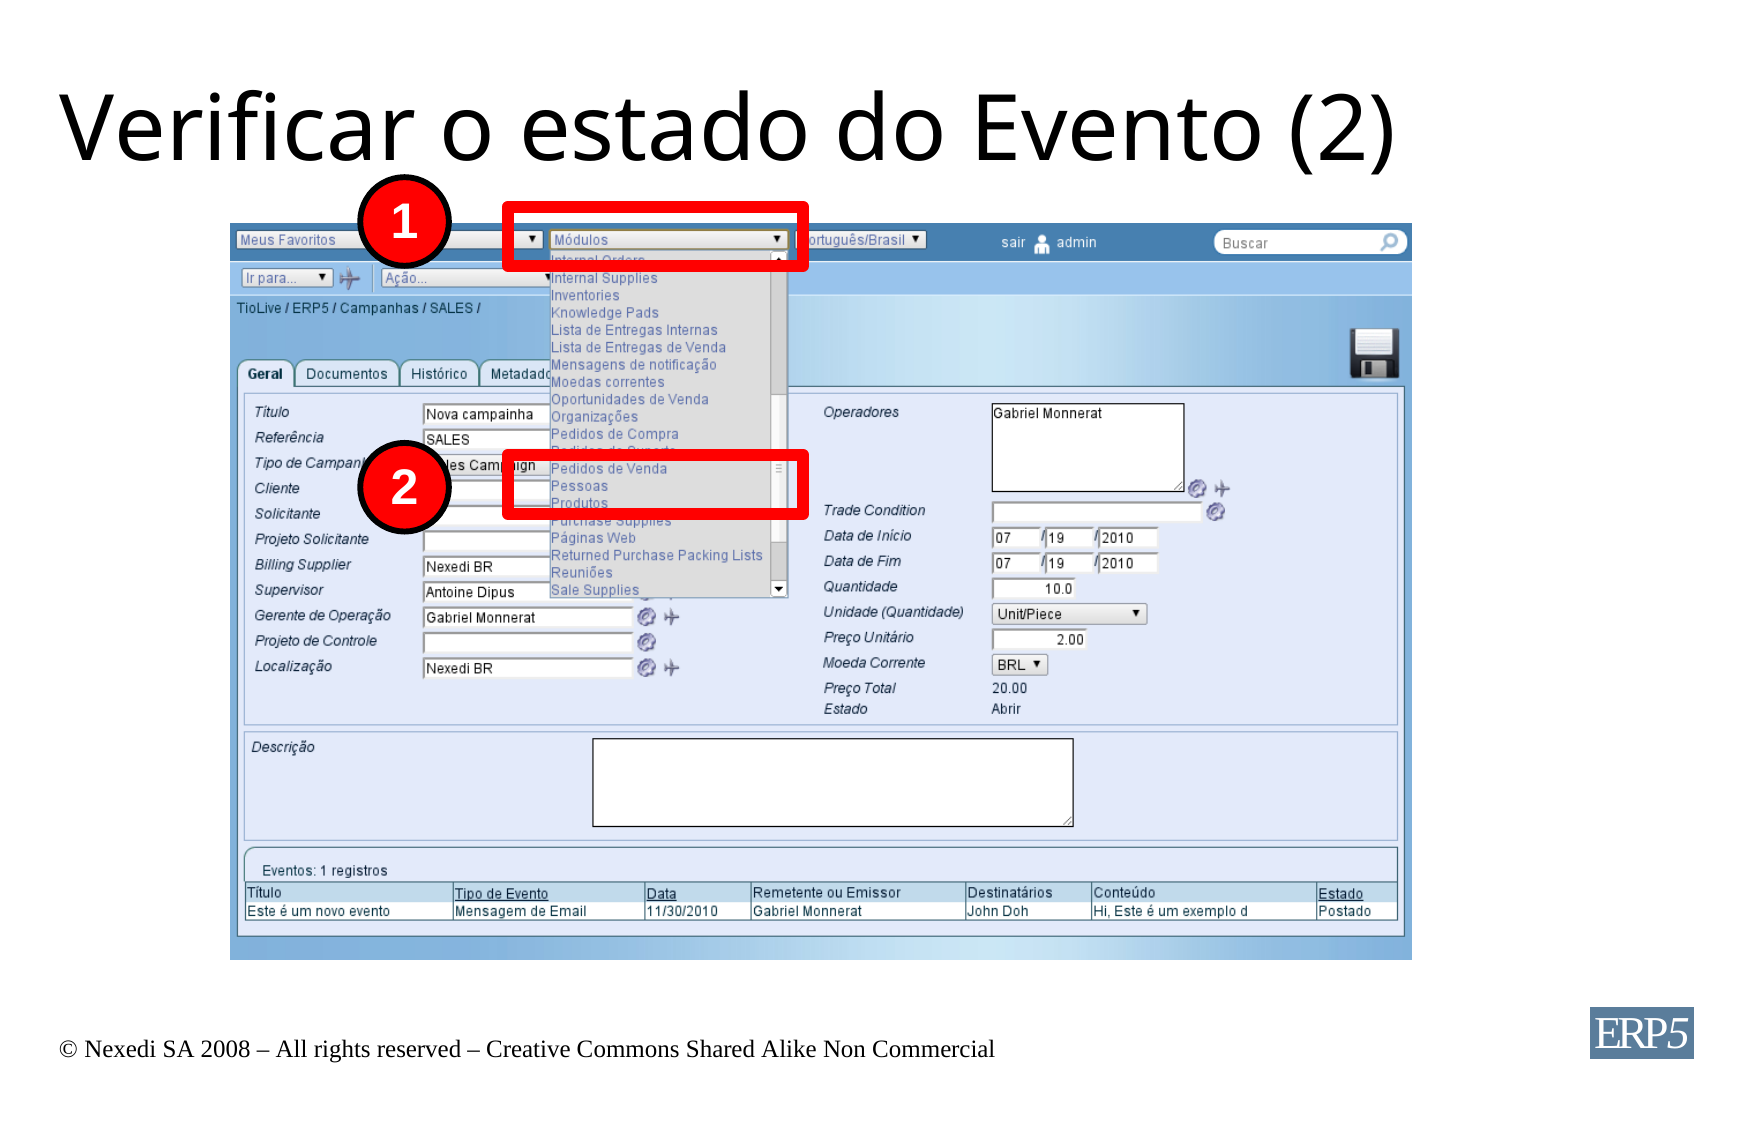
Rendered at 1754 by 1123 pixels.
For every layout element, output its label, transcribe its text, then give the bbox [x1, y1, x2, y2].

picture [514, 223, 797, 260]
title Verificar o estado do Evento (2) [59, 63, 1695, 187]
text_box 1 [360, 177, 449, 266]
picture [230, 223, 1412, 960]
text_box 2 [360, 442, 449, 532]
